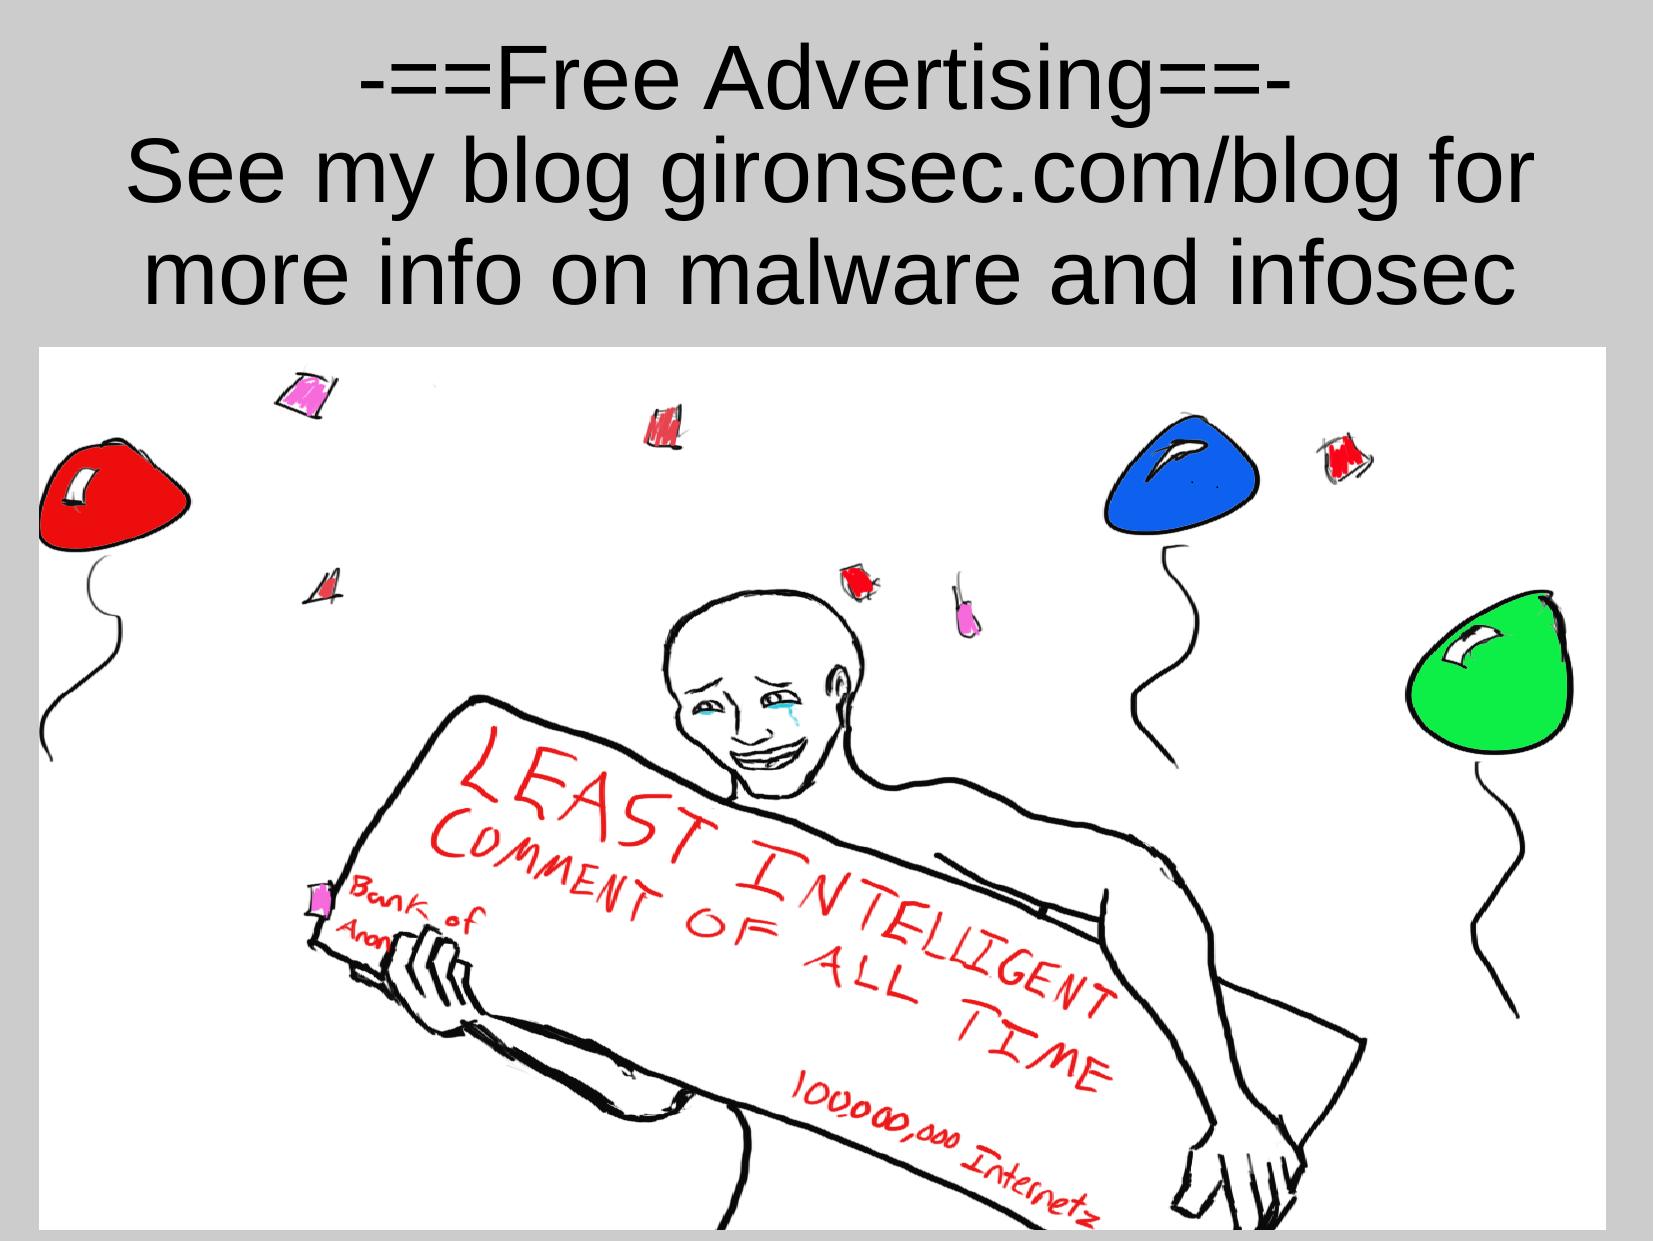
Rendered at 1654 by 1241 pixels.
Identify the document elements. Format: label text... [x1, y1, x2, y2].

title -==Free Advertising==- [82, 19, 1571, 136]
picture [39, 347, 1606, 1231]
title See my blog gironsec.com/blog for more info on malware and infosec [87, 119, 1576, 325]
